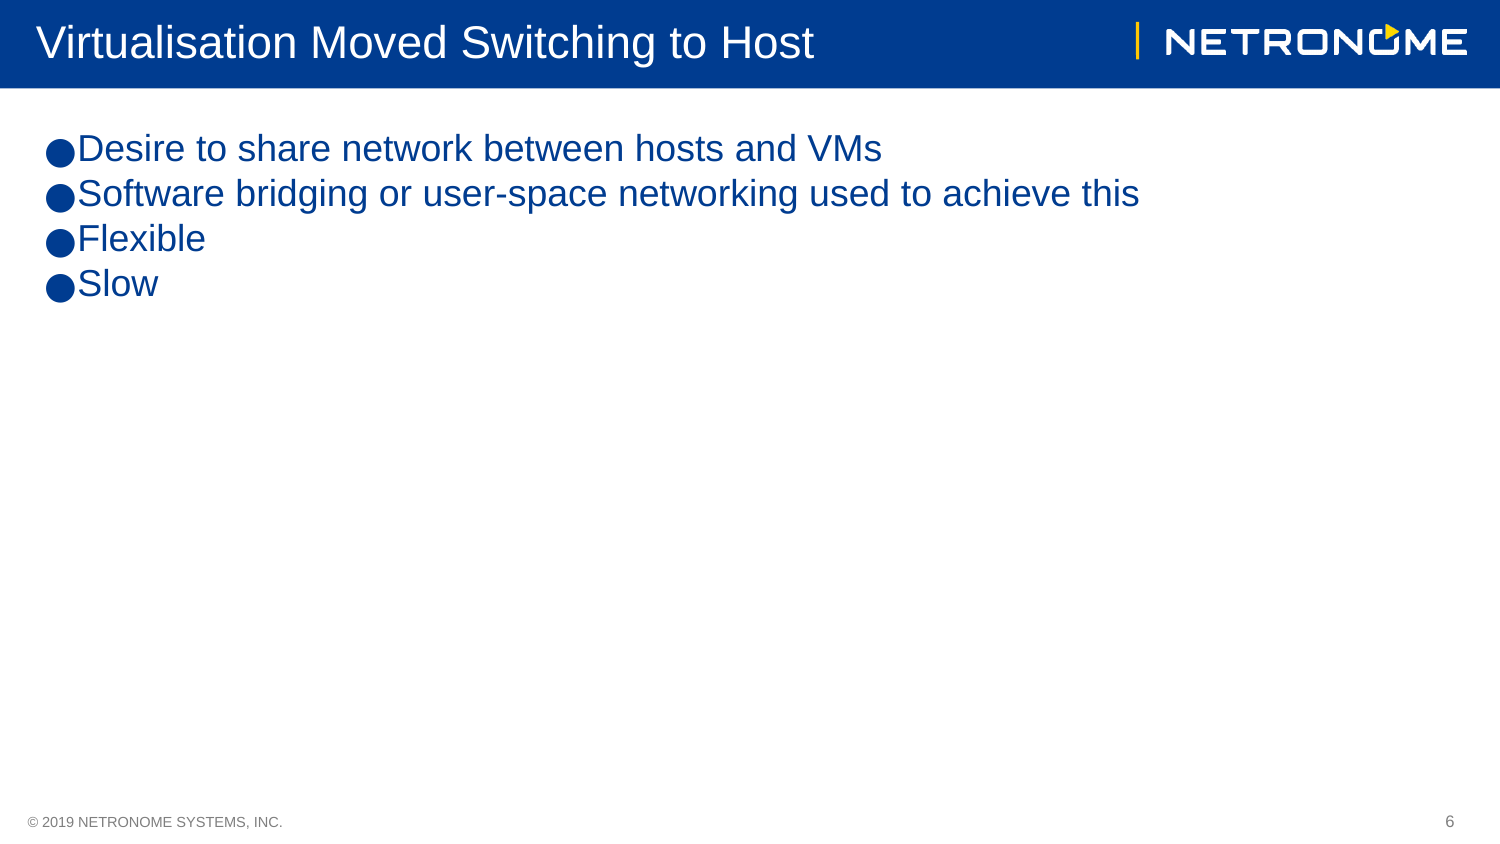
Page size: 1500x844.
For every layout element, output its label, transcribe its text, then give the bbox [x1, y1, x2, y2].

title Virtualisation Moved Switching to Host [20, 0, 1113, 89]
picture [1162, 21, 1473, 62]
list Desire to share network between hosts and VMs Software bridging or user-space networking used to achieve this Flexible Slow [24, 109, 1463, 772]
